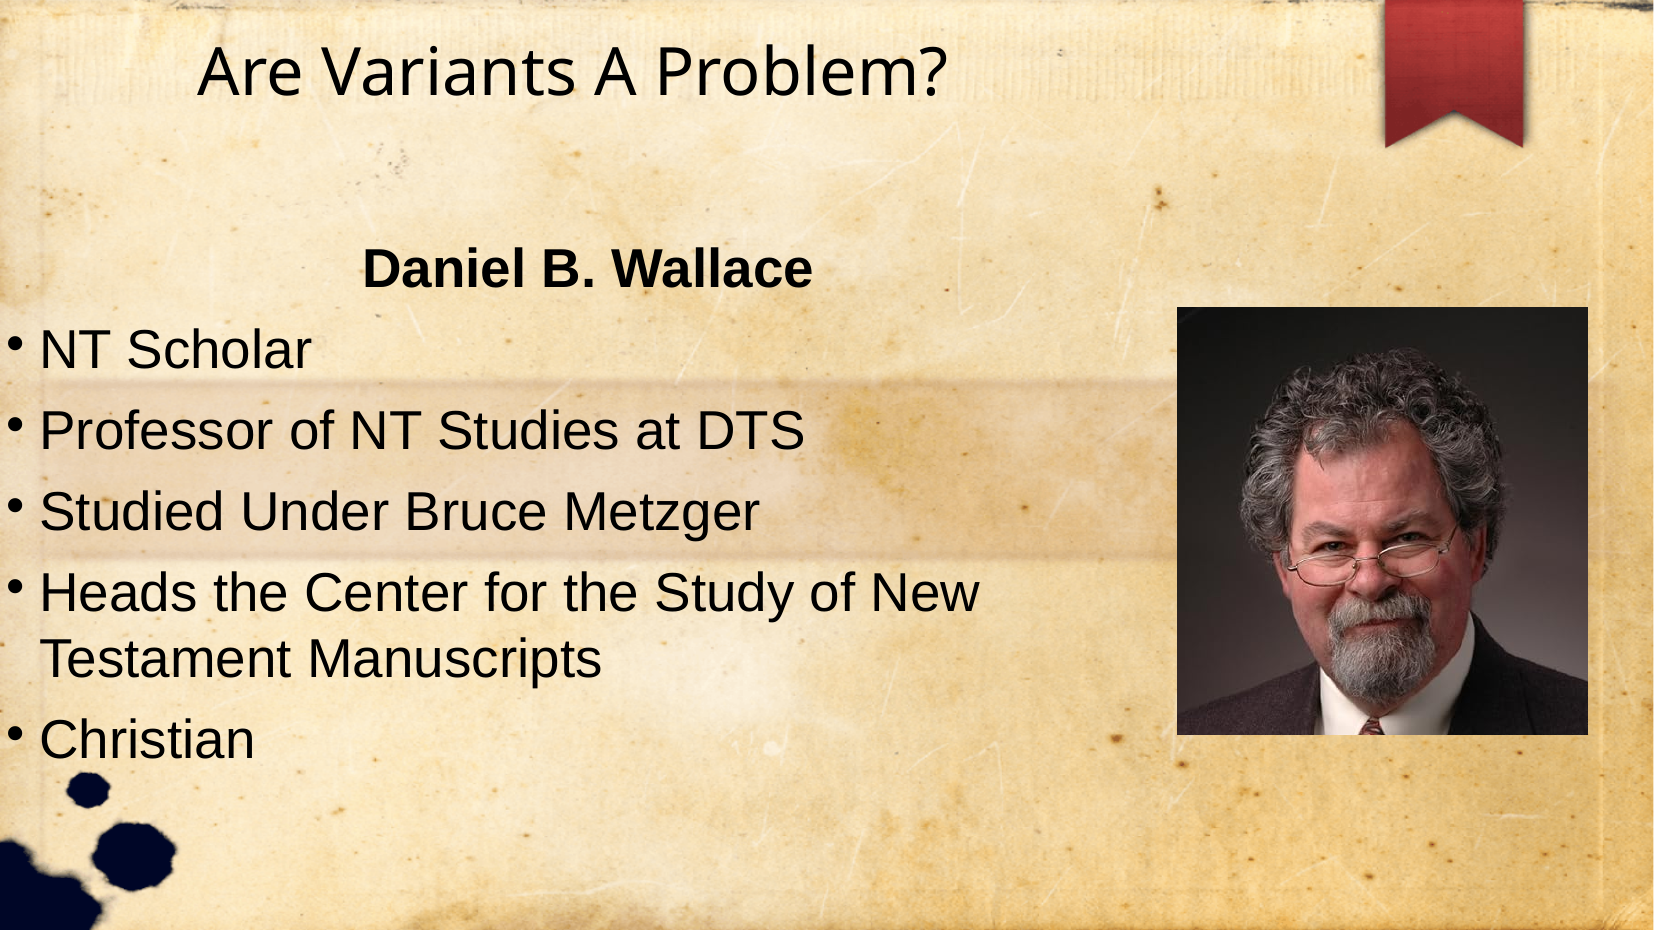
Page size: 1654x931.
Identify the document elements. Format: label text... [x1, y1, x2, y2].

title Are Variants A Problem? [1, 0, 1146, 163]
picture [0, 0, 1654, 930]
list Daniel B. Wallace NT Scholar Professor of NT Studies at DTS Studied Under Bruce Metzger Heads the Center for the Study of New Testament Manuscripts Christian [5, 232, 1105, 856]
